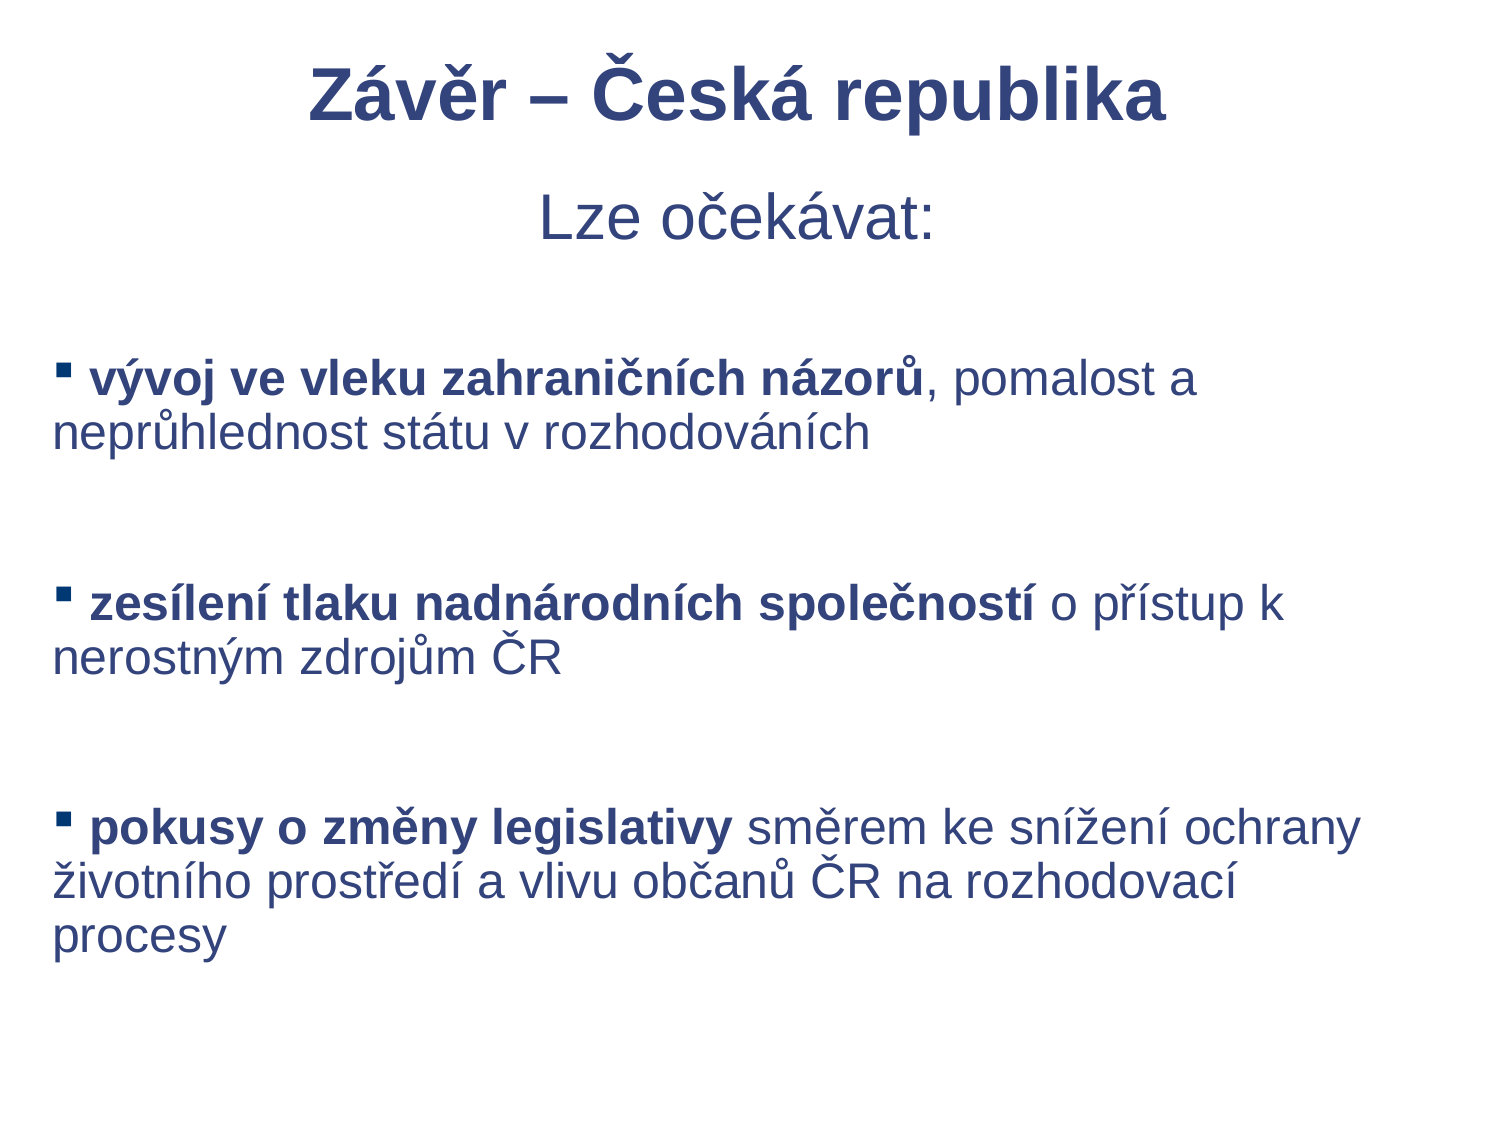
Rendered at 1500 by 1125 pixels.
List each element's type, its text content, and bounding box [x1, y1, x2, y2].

text_box Závěr – Česká republika Lze očekávat: vývoj ve vleku zahraničních názorů, pomalost a neprůhlednost státu v rozhodováních zesílení tlaku nadnárodních společností o přístup k nerostným zdrojům ČR pokusy o změny legislativy směrem ke snížení ochrany životního prostředí a vlivu občanů ČR na rozhodovací procesy [37, 37, 1438, 972]
